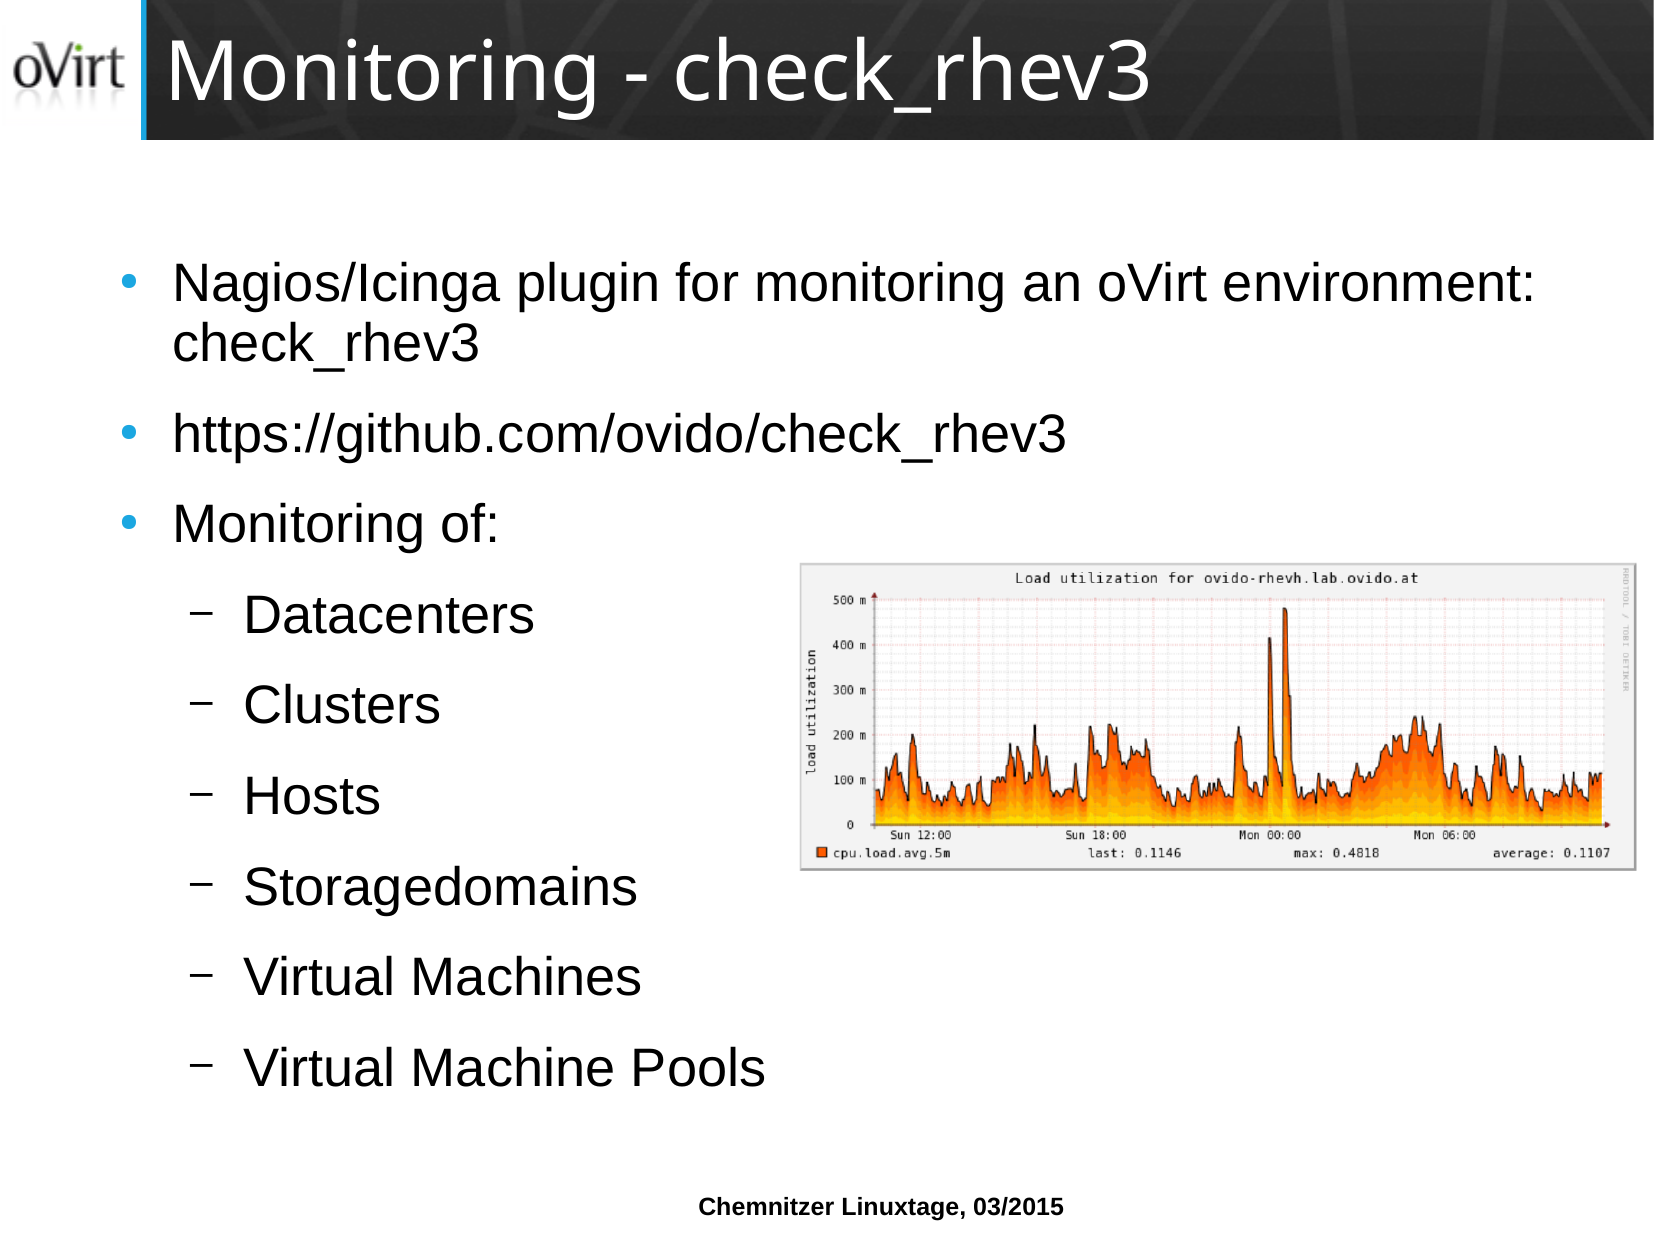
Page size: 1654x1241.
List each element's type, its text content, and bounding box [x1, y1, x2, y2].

picture [795, 557, 1639, 873]
title Monitoring - check_rhev3 [164, 18, 1653, 119]
text_box Nagios/Icinga plugin for monitoring an oVirt environment: check_rhev3 https://github.com/ovido/check_rhev3 Monitoring of: Datacenters Clusters Hosts Storagedomains Virtual Machines Virtual Machine Pools [86, 244, 1576, 1126]
picture [0, 0, 1654, 140]
